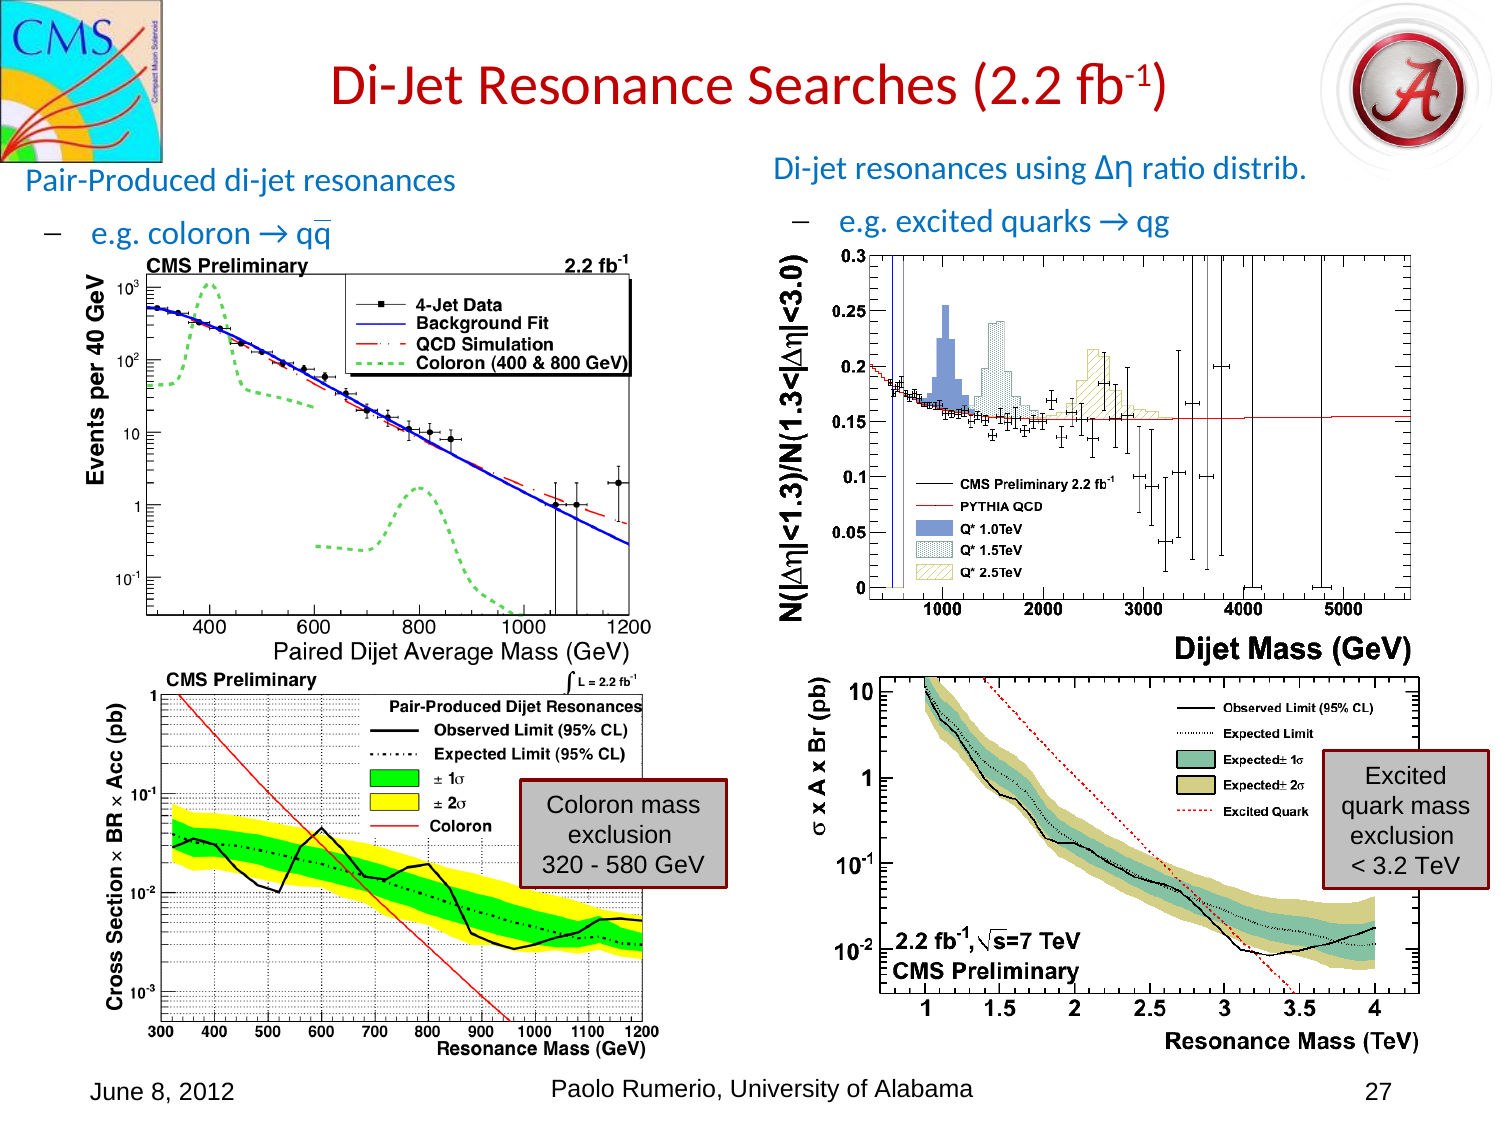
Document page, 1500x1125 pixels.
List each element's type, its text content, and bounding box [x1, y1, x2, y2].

text_box Excited quark mass exclusion < 3.2 TeV [1323, 750, 1489, 889]
text_box Di-jet resonances using Δη ratio distrib. e.g. excited quarks → qg [702, 139, 1483, 915]
picture [1319, 0, 1500, 180]
picture [0, 0, 163, 151]
picture [804, 915, 1435, 1062]
text_box Pair-Produced di-jet resonances e.g. coloron → qq [0, 151, 727, 927]
text_box Coloron mass exclusion 320 - 580 GeV [520, 780, 727, 888]
text_box Di-Jet Resonance Searches (2.2 fb-1) [163, 0, 1319, 151]
picture [101, 927, 702, 1062]
